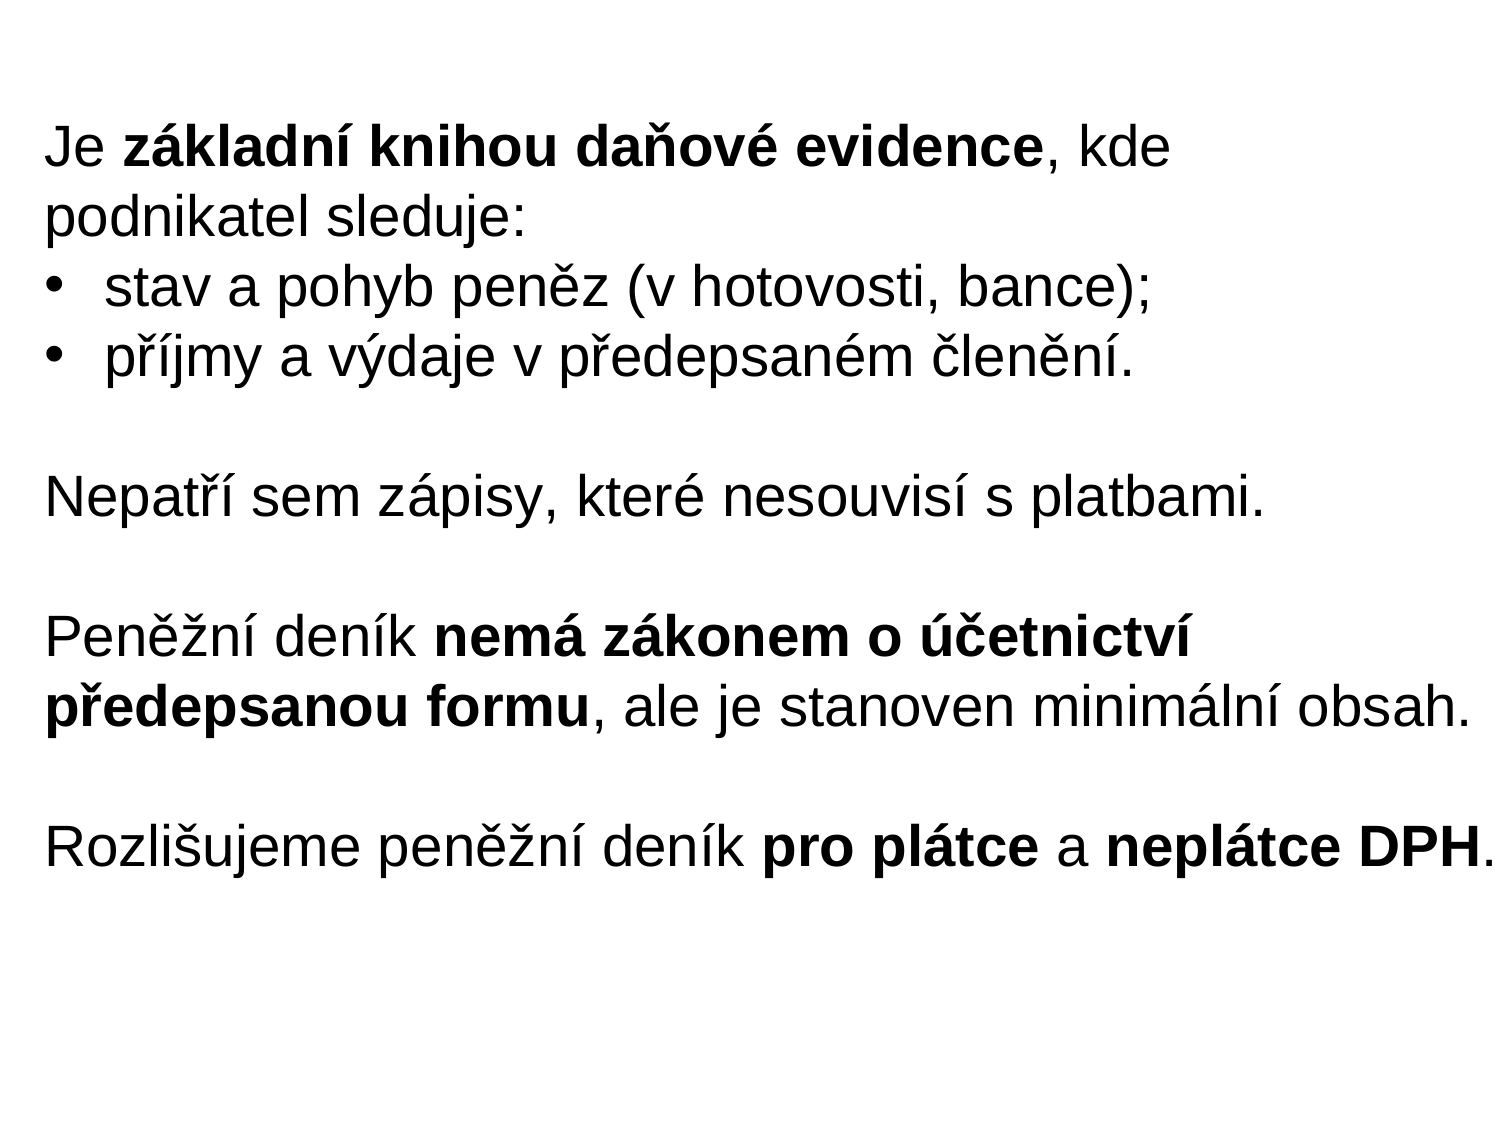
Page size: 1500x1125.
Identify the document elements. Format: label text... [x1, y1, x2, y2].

text_box Je základní knihou daňové evidence, kde podnikatel sleduje: stav a pohyb peněz (v hotovosti, bance); příjmy a výdaje v předepsaném členění. Nepatří sem zápisy, které nesouvisí s platbami. Peněžní deník nemá zákonem o účetnictví předepsanou formu, ale je stanoven minimální obsah. Rozlišujeme peněžní deník pro plátce a neplátce DPH. [29, 30, 1500, 887]
